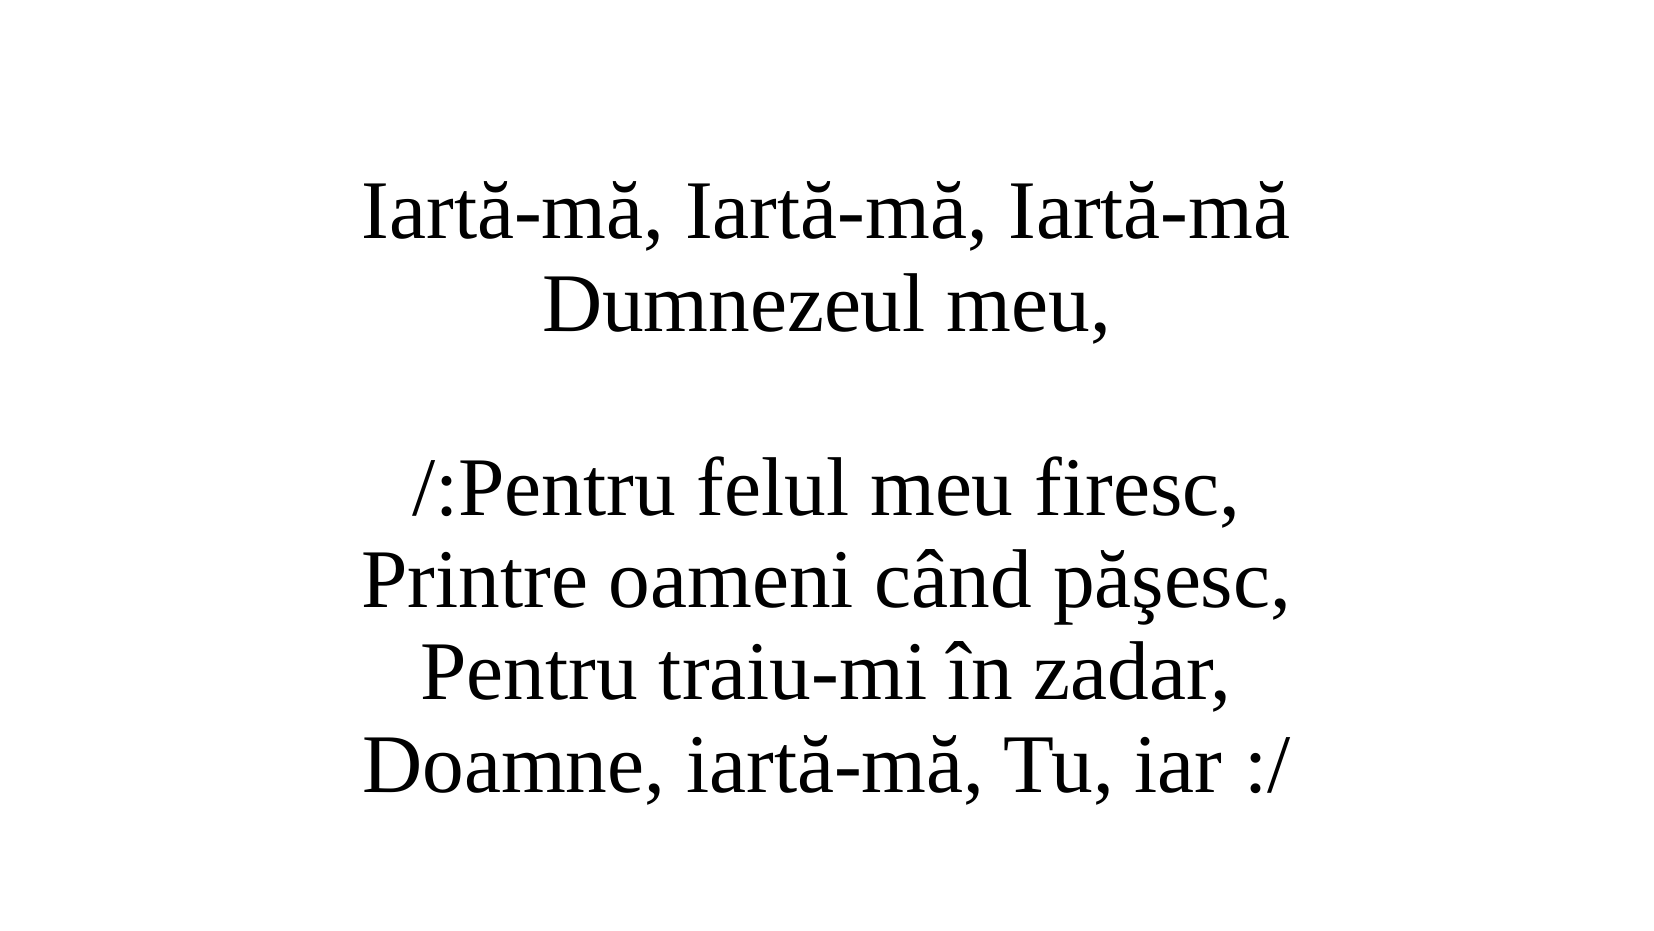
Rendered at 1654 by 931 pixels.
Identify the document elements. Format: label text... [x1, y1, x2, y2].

subtitle Iartă-mă, Iartă-mă, Iartă-mă Dumnezeul meu, /:Pentru felul meu firesc, Printre oameni când păşesc, Pentru traiu-mi în zadar, Doamne, iartă-mă, Tu, iar :/ [82, 164, 1571, 811]
